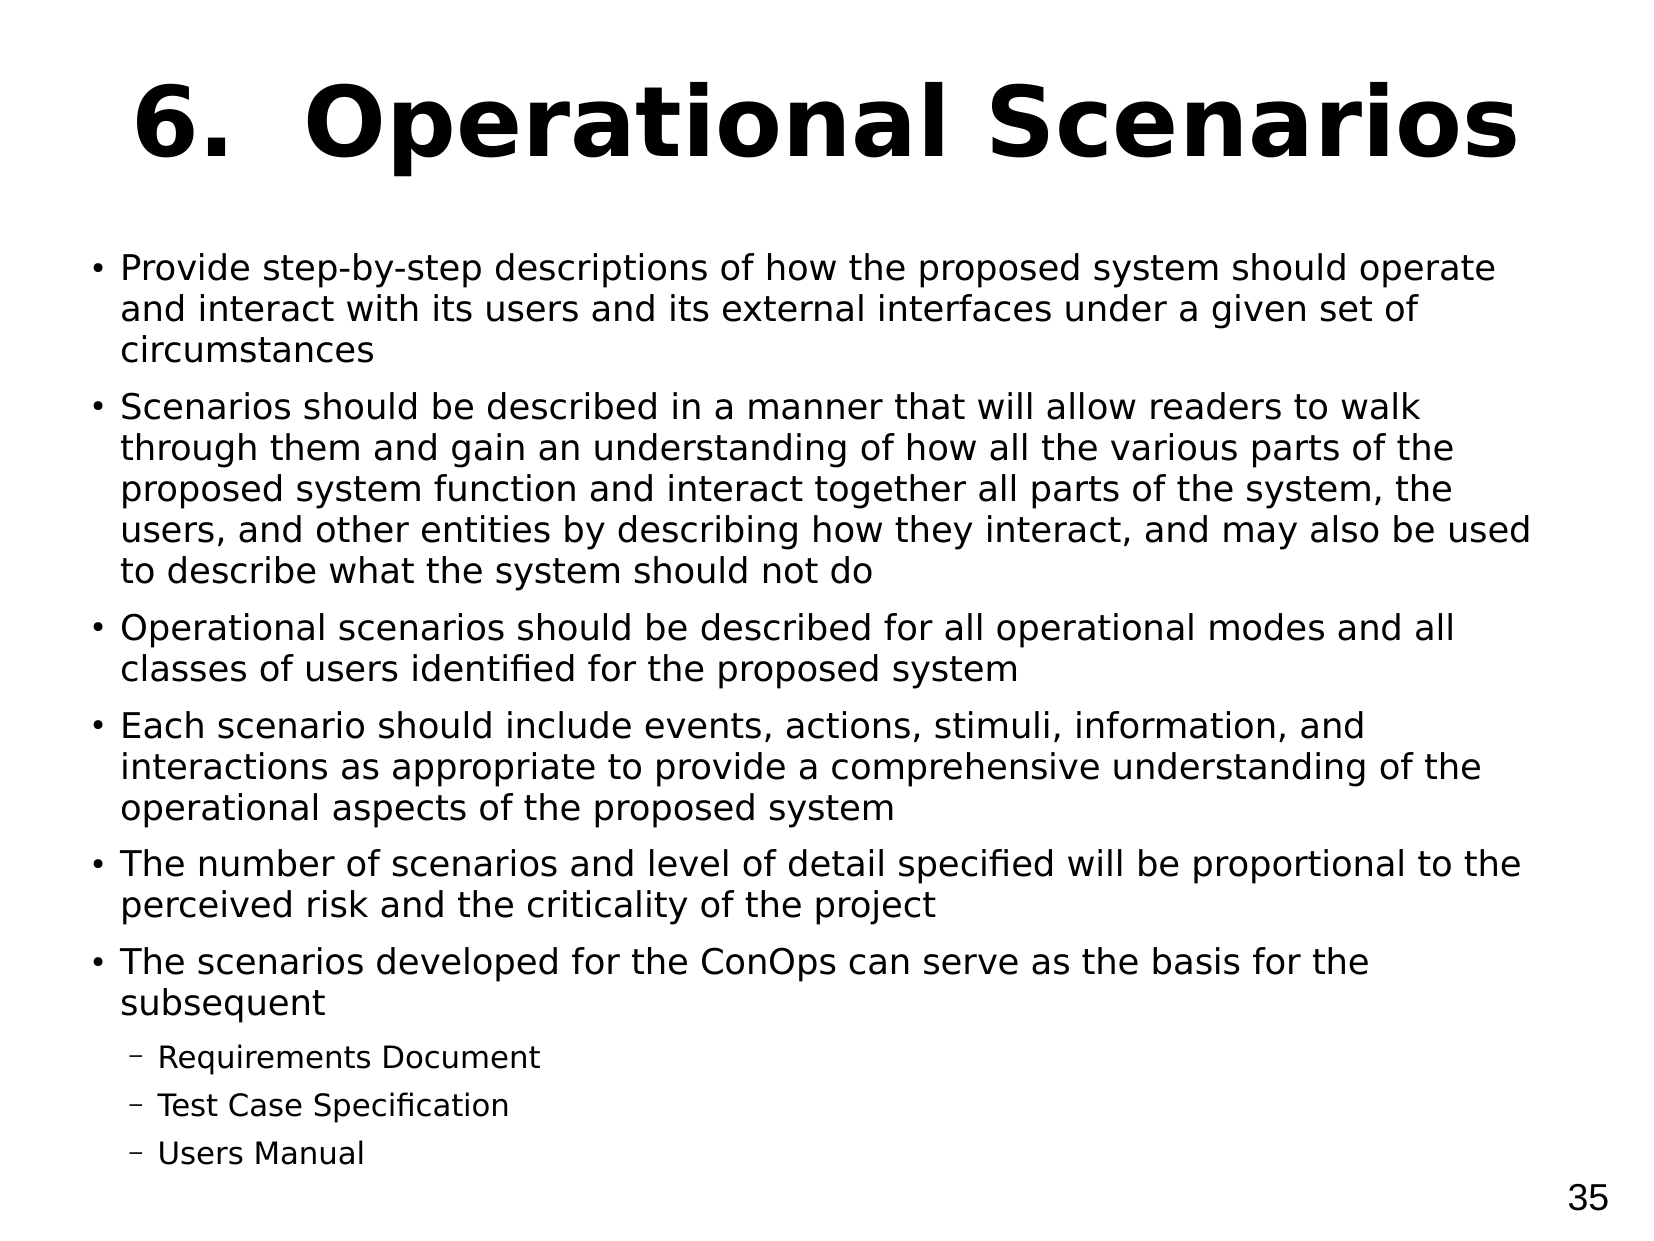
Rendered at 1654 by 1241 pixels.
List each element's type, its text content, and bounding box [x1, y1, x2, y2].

list Provide step-by-step descriptions of how the proposed system should operate and interact with its users and its external interfaces under a given set of circumstances Scenarios should be described in a manner that will allow readers to walk through them and gain an understanding of how all the various parts of the proposed system function and interact together all parts of the system, the users, and other entities by describing how they interact, and may also be used to describe what the system should not do Operational scenarios should be described for all operational modes and all classes of users identified for the proposed system Each scenario should include events, actions, stimuli, information, and interactions as appropriate to provide a comprehensive understanding of the operational aspects of the proposed system The number of scenarios and level of detail specified will be proportional to the perceived risk and the criticality of the project The scenarios developed for the ConOps can serve as the basis for the subsequent Requirements Document Test Case Specification Users Manual [82, 248, 1538, 1186]
title 6. Operational Scenarios [82, 49, 1571, 196]
